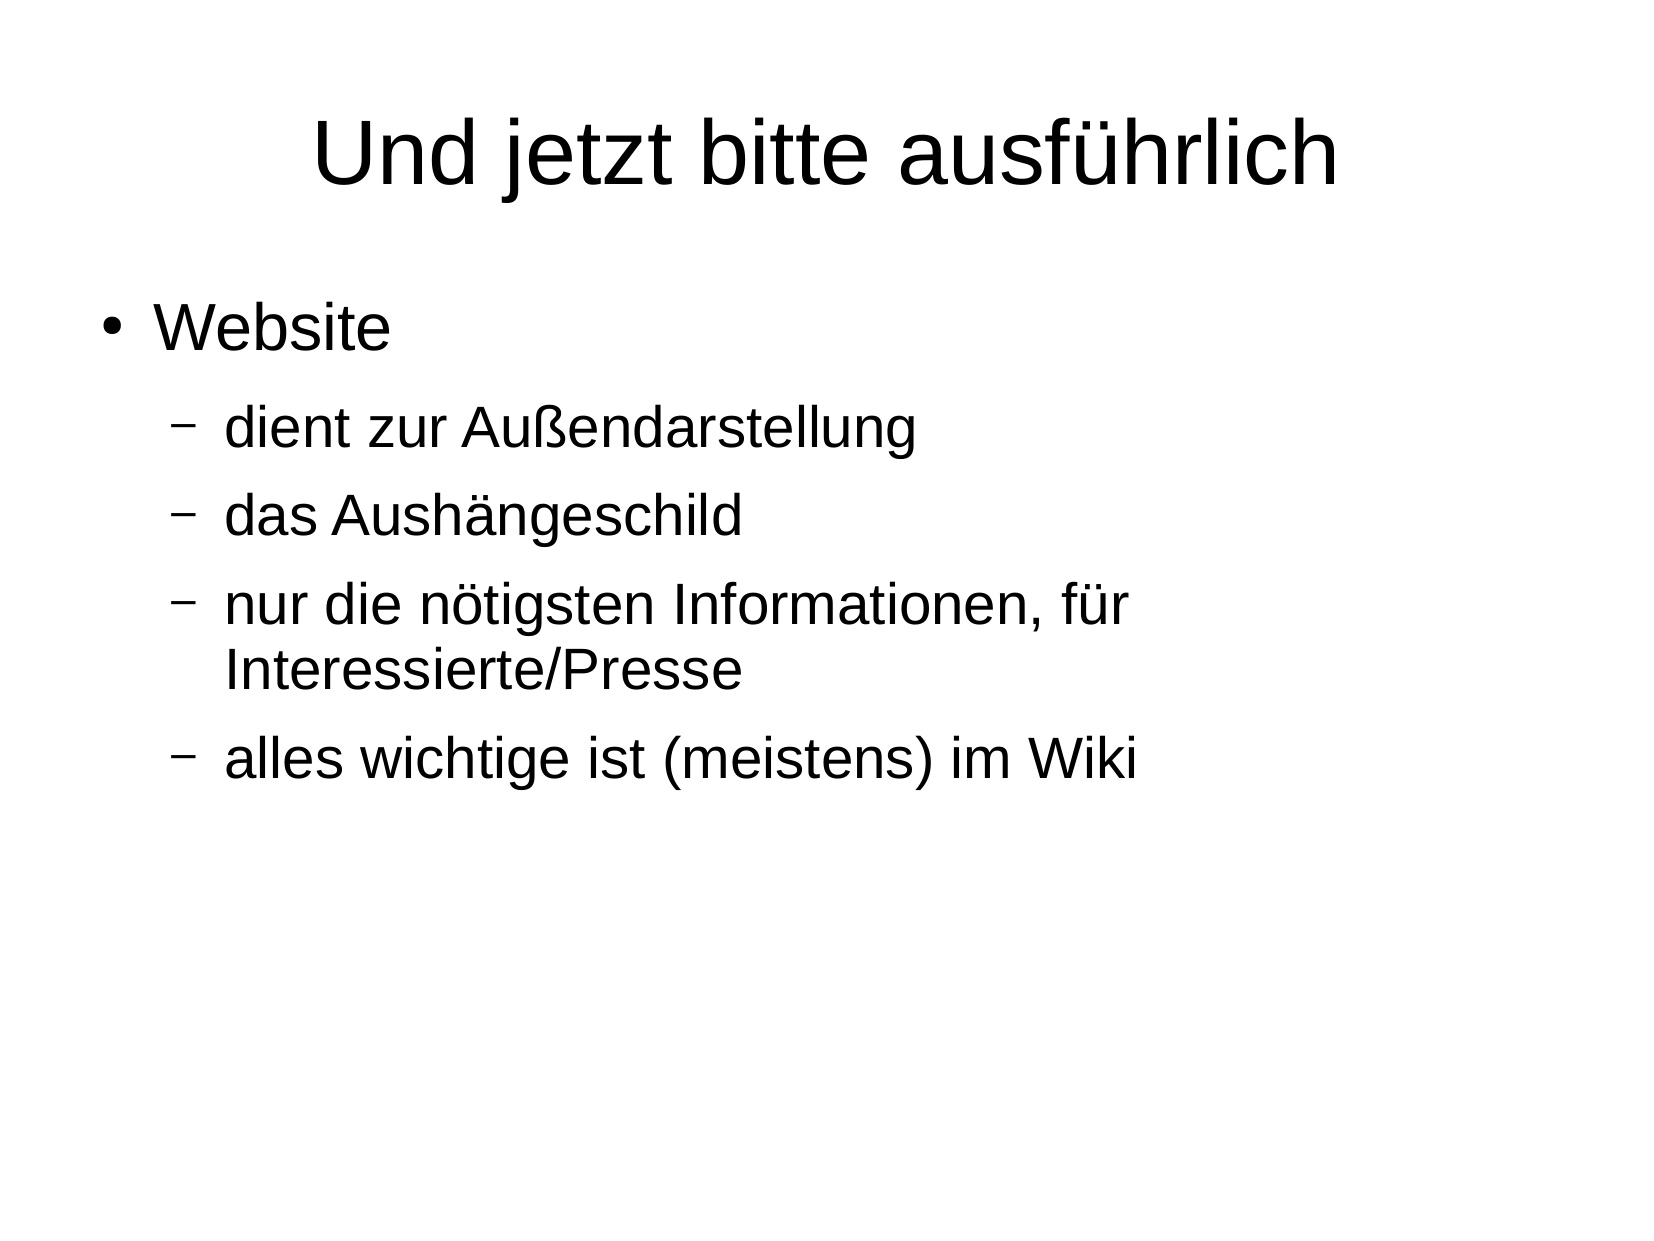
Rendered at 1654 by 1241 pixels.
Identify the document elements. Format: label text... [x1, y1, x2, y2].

list Website dient zur Außendarstellung das Aushängeschild nur die nötigsten Informationen, für Interessierte/Presse alles wichtige ist (meistens) im Wiki [82, 290, 1538, 1010]
title Und jetzt bitte ausführlich [82, 49, 1571, 257]
